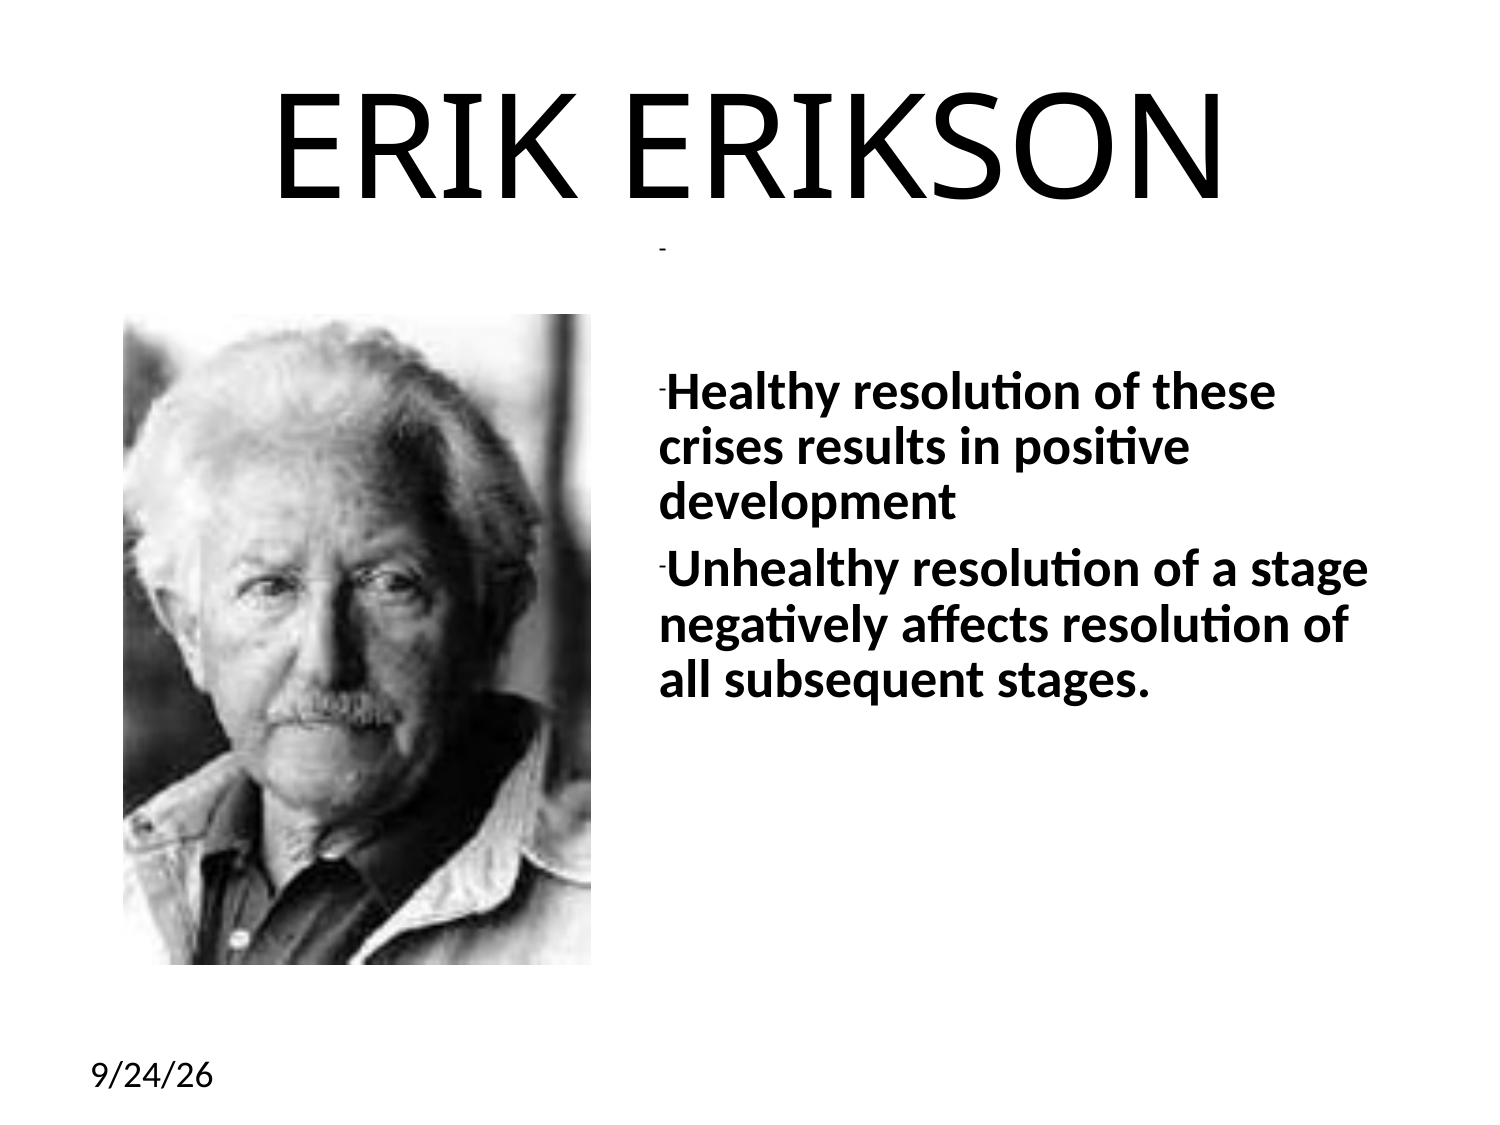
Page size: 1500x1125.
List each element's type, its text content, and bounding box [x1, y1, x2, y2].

title ERIK ERIKSON [75, 45, 1425, 233]
text_box 11/5/2020 [75, 1042, 425, 1103]
list Healthy resolution of these crises results in positive development Unhealthy resolution of a stage negatively affects resolution of all subsequent stages. [643, 208, 1425, 1059]
picture [123, 314, 591, 965]
